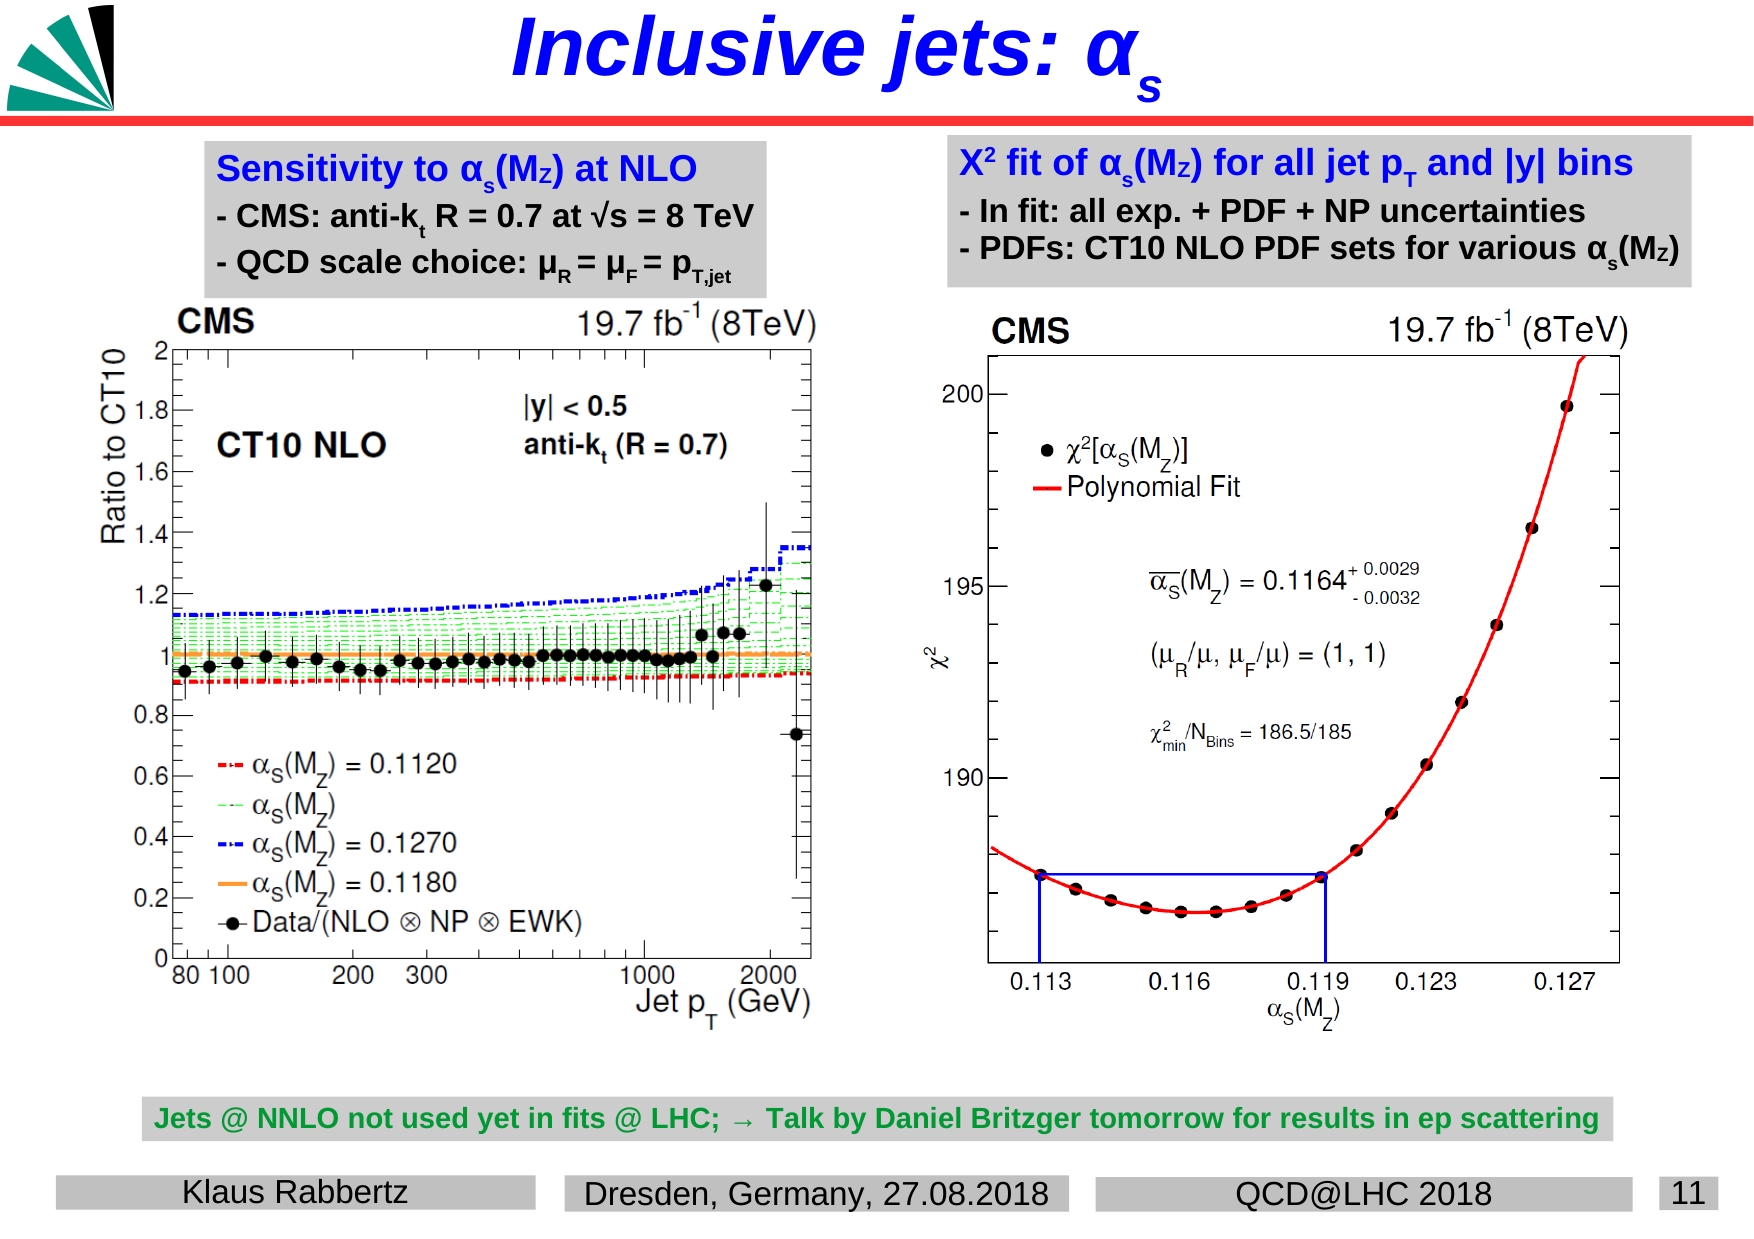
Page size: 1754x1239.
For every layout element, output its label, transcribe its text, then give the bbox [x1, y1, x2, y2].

text_box Sensitivity to αs(MZ) at NLO - CMS: anti-kt R = 0.7 at √s = 8 TeV - QCD scale choice: μR = μF = pT,jet [204, 141, 765, 299]
text_box Χ2 fit of αs(MZ) for all jet pT and |y| bins - In fit: all exp. + PDF + NP uncertainties - PDFs: CT10 NLO PDF sets for various αs(MZ) [947, 135, 1692, 288]
text_box Jets @ NNLO not used yet in fits @ LHC; → Talk by Daniel Britzger tomorrow for results in ep scattering [141, 1096, 1613, 1142]
picture [7, 5, 114, 112]
picture [89, 297, 825, 1033]
picture [922, 308, 1633, 1036]
title Inclusive jets: αs [129, 0, 1545, 114]
